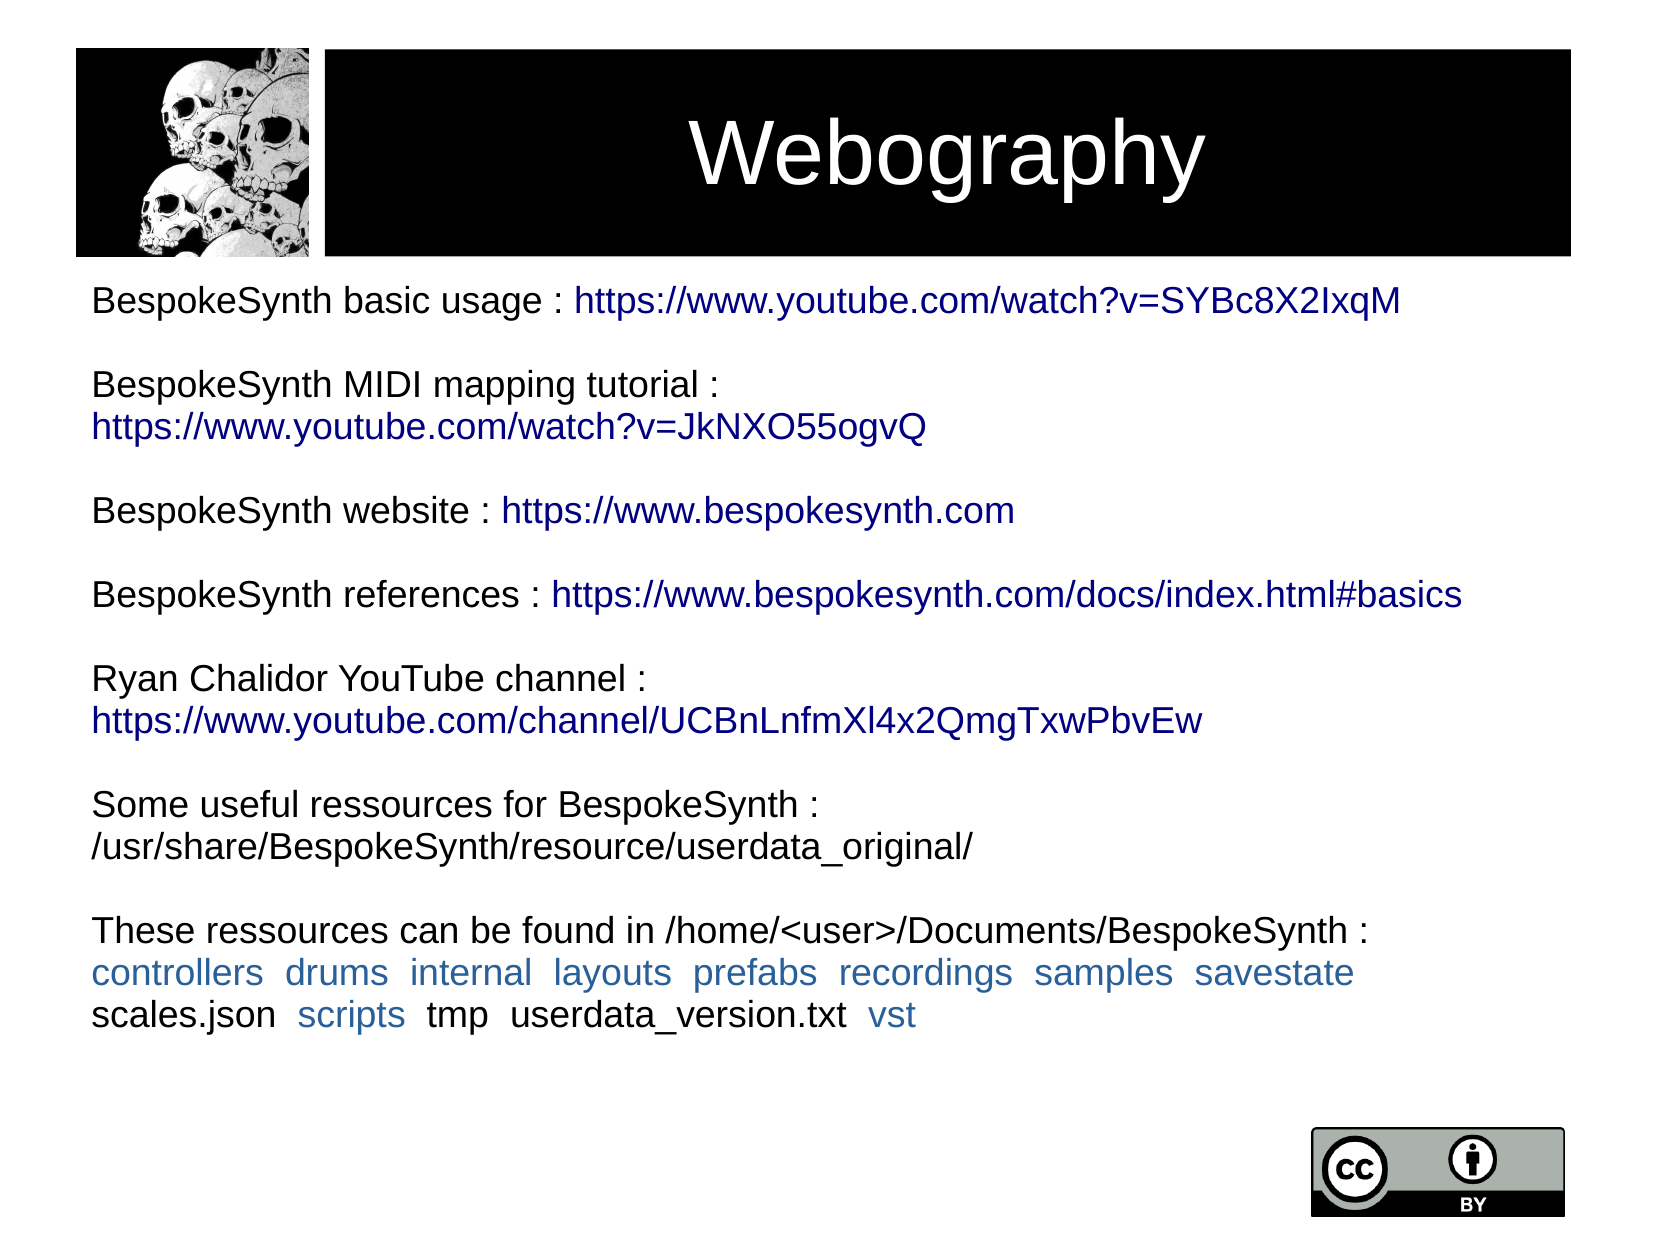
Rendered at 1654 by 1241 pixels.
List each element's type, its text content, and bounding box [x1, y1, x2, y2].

text_box BespokeSynth basic usage : https://www.youtube.com/watch?v=SYBc8X2IxqM BespokeSynth MIDI mapping tutorial : https://www.youtube.com/watch?v=JkNXO55ogvQ BespokeSynth website : https://www.bespokesynth.com BespokeSynth references : https://www.bespokesynth.com/docs/index.html#basics Ryan Chalidor YouTube channel : https://www.youtube.com/channel/UCBnLnfmXl4x2QmgTxwPbvEw Some useful ressources for BespokeSynth : /usr/share/BespokeSynth/resource/userdata_original/ These ressources can be found in /home/<user>/Documents/BespokeSynth : controllers drums internal layouts prefabs recordings samples savestate scales.json scripts tmp userdata_version.txt vst [76, 272, 1564, 1043]
picture [76, 48, 309, 257]
title Webography [324, 49, 1571, 257]
picture [1311, 1127, 1565, 1217]
